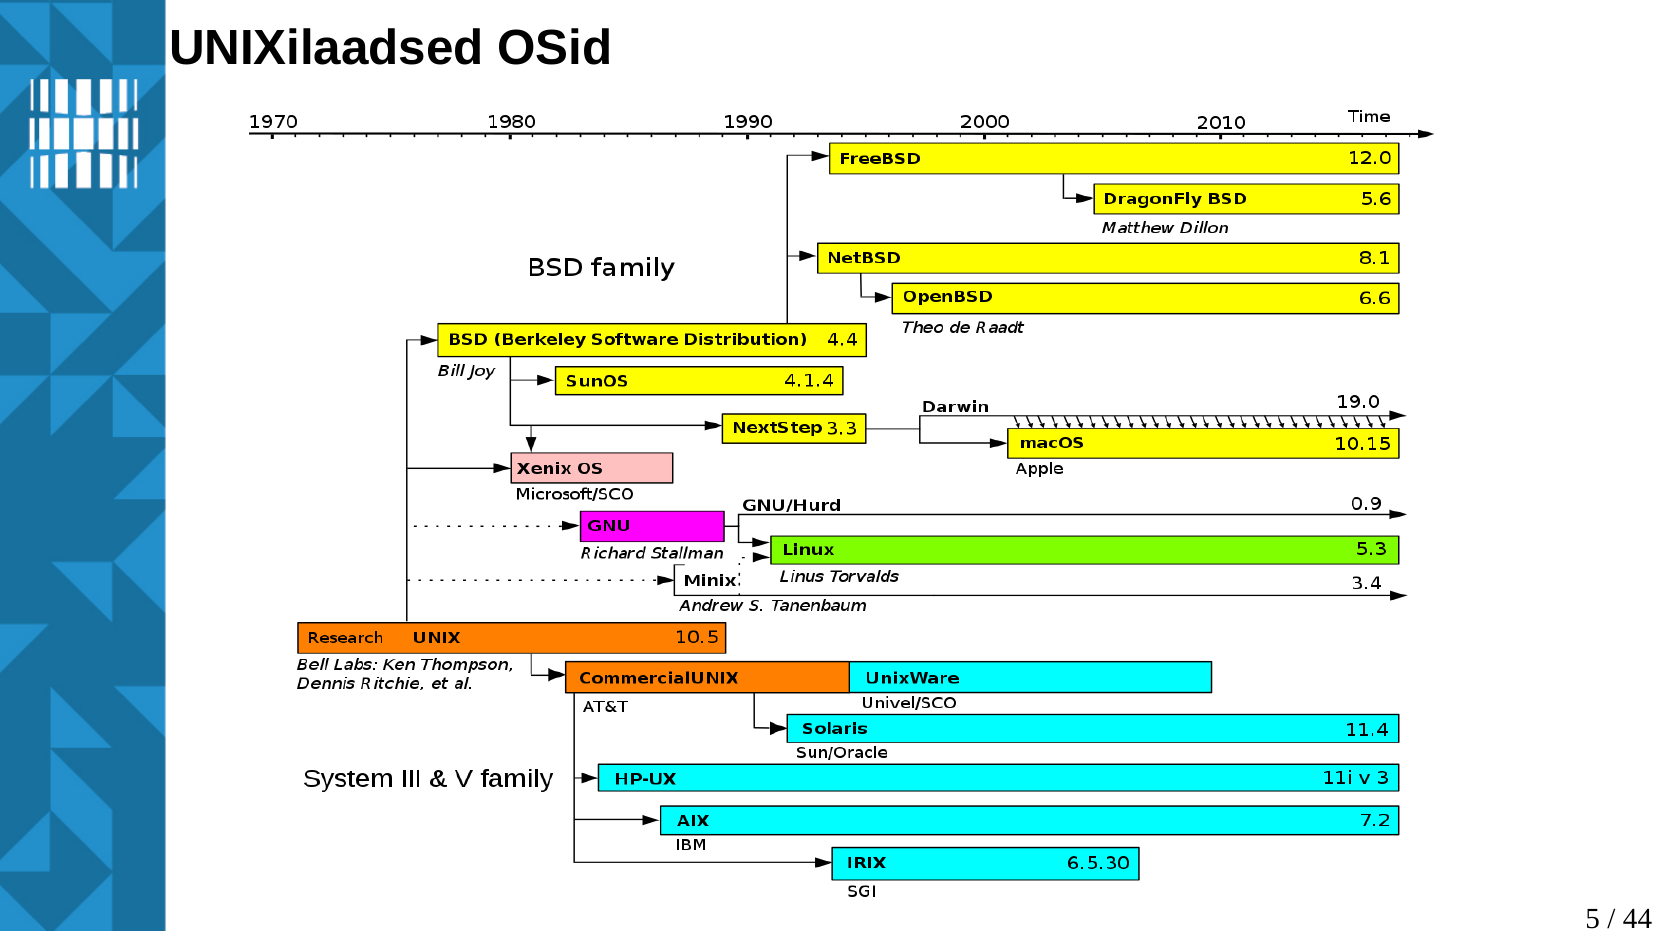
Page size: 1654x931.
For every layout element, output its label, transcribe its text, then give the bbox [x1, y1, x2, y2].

title UNIXilaadsed OSid [169, 10, 1571, 86]
picture [232, 84, 1447, 915]
